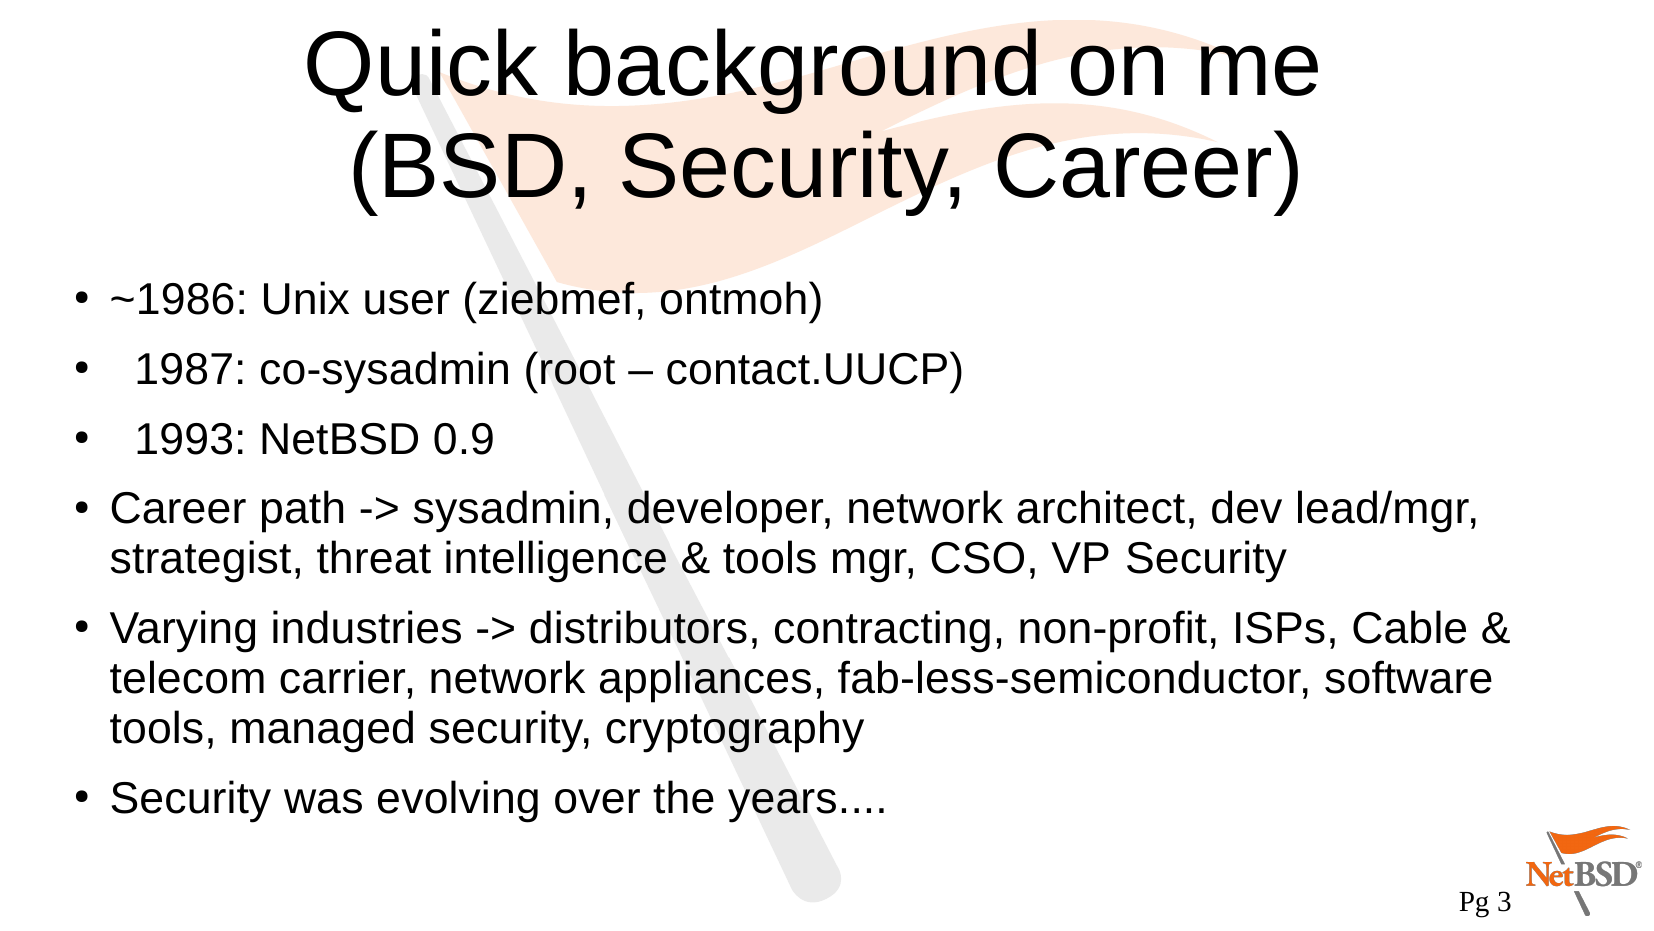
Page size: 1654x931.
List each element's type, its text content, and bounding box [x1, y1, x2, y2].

list ~1986: Unix user (ziebmef, ontmoh) 1987: co-sysadmin (root – contact.UUCP) 1993: NetBSD 0.9 Career path -> sysadmin, developer, network architect, dev lead/mgr, strategist, threat intelligence & tools mgr, CSO, VP Security Varying industries -> distributors, contracting, non-profit, ISPs, Cable & telecom carrier, network appliances, fab-less-semiconductor, software tools, managed security, cryptography Security was evolving over the years.... [62, 204, 1551, 827]
title Quick background on me (BSD, Security, Career) [82, 12, 1571, 218]
picture [1526, 826, 1642, 916]
